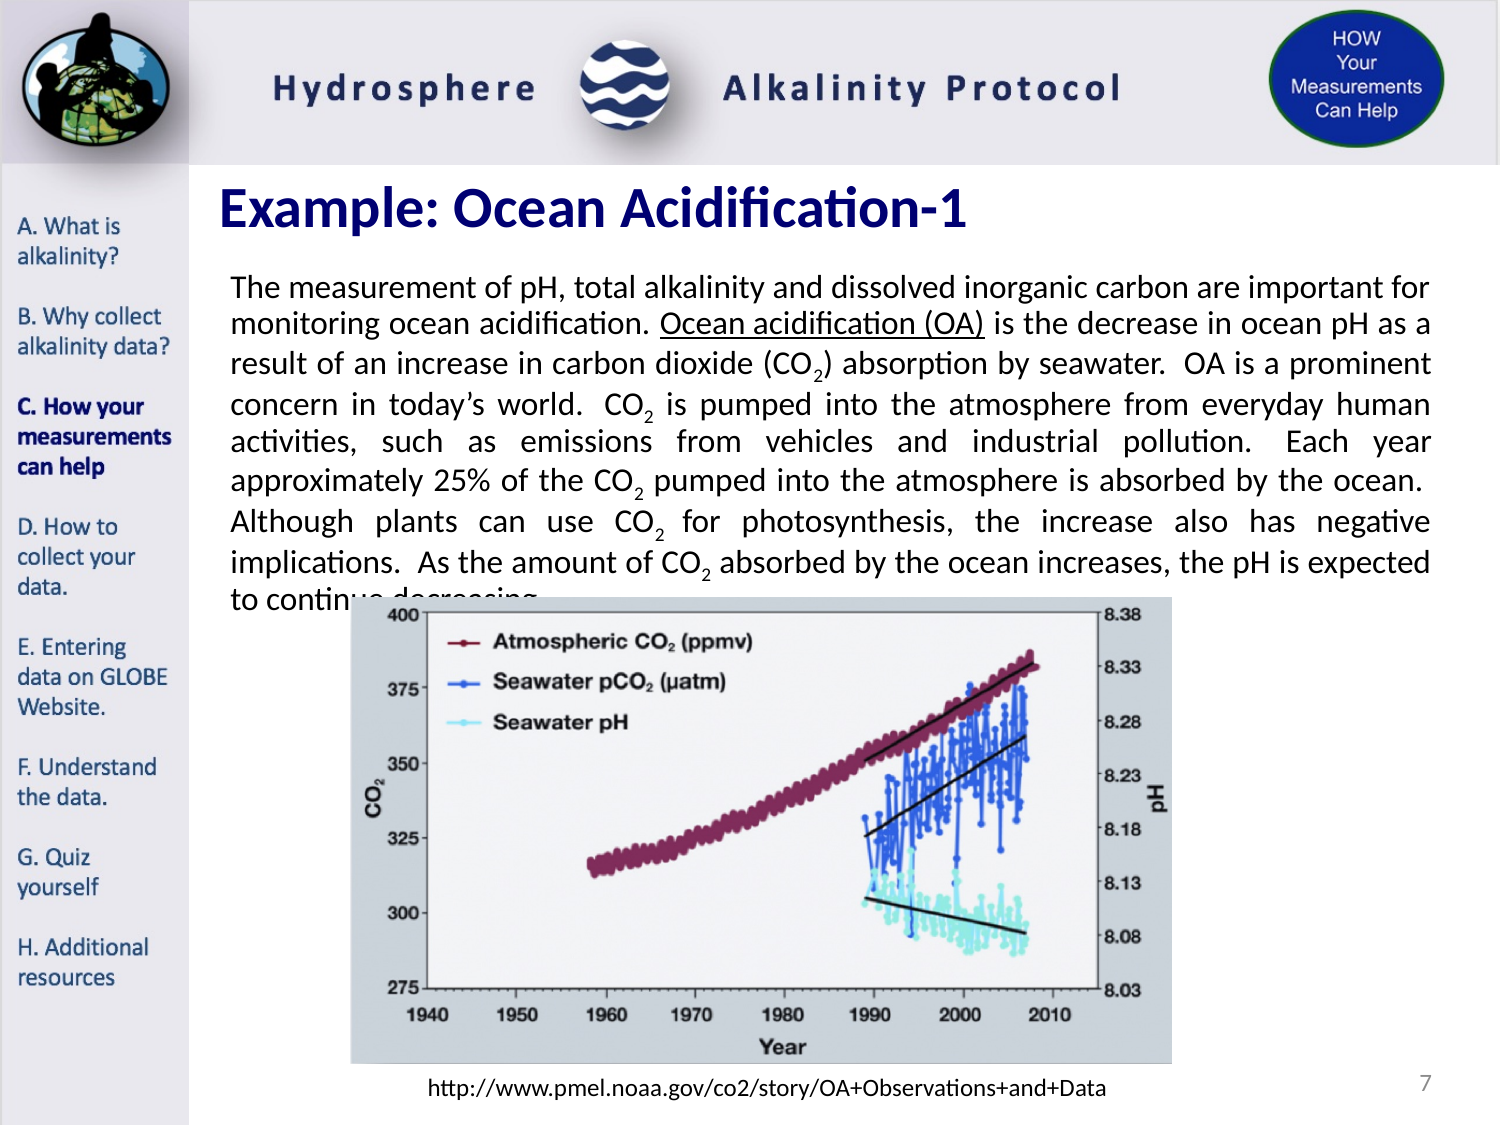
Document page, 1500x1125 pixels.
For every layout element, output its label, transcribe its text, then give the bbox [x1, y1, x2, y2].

text_box The measurement of pH, total alkalinity and dissolved inorganic carbon are important for monitoring ocean acidification. Ocean acidification (OA) is the decrease in ocean pH as a result of an increase in carbon dioxide (CO2) absorption by seawater. OA is a prominent concern in today’s world. CO2 is pumped into the atmosphere from everyday human activities, such as emissions from vehicles and industrial pollution. Each year approximately 25% of the CO2 pumped into the atmosphere is absorbed by the ocean. Although plants can use CO2 for photosynthesis, the increase also has negative implications. As the amount of CO2 absorbed by the ocean increases, the pH is expected to continue decreasing. [215, 262, 1448, 1052]
title Example: Ocean Acidification-1 [204, 123, 1408, 295]
text_box http://www.pmel.noaa.gov/co2/story/OA+Observations+and+Data [412, 1063, 1232, 1109]
slide_number <number> [1109, 1052, 1448, 1112]
picture [350, 597, 1172, 1064]
picture [0, 0, 1500, 1125]
